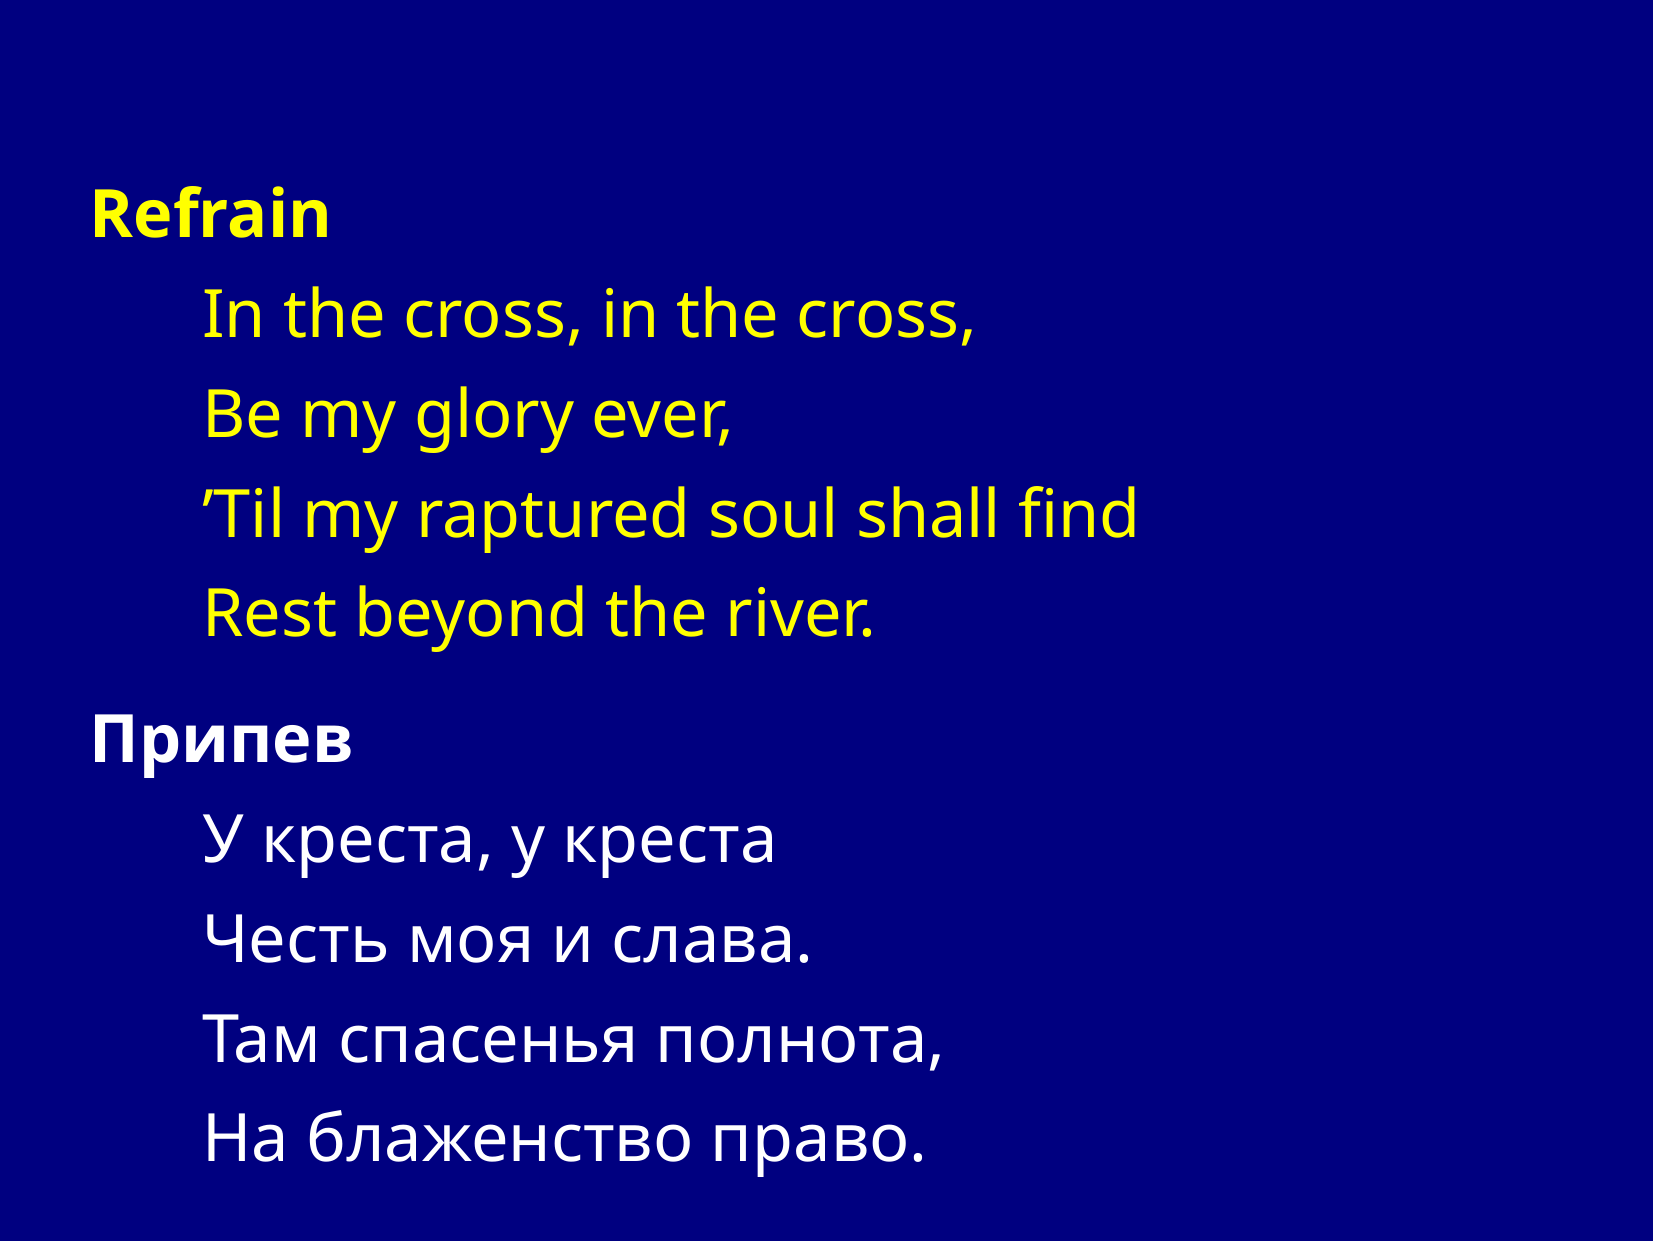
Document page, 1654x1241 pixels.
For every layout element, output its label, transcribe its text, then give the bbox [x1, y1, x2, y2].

text_box Припев У креста, у креста Честь моя и слава. Там спасенья полнота, На блаженство право. [75, 675, 1576, 1163]
text_box Refrain In the cross, in the cross, Be my glory ever, ’Til my raptured soul shall find Rest beyond the river. [75, 150, 1576, 638]
